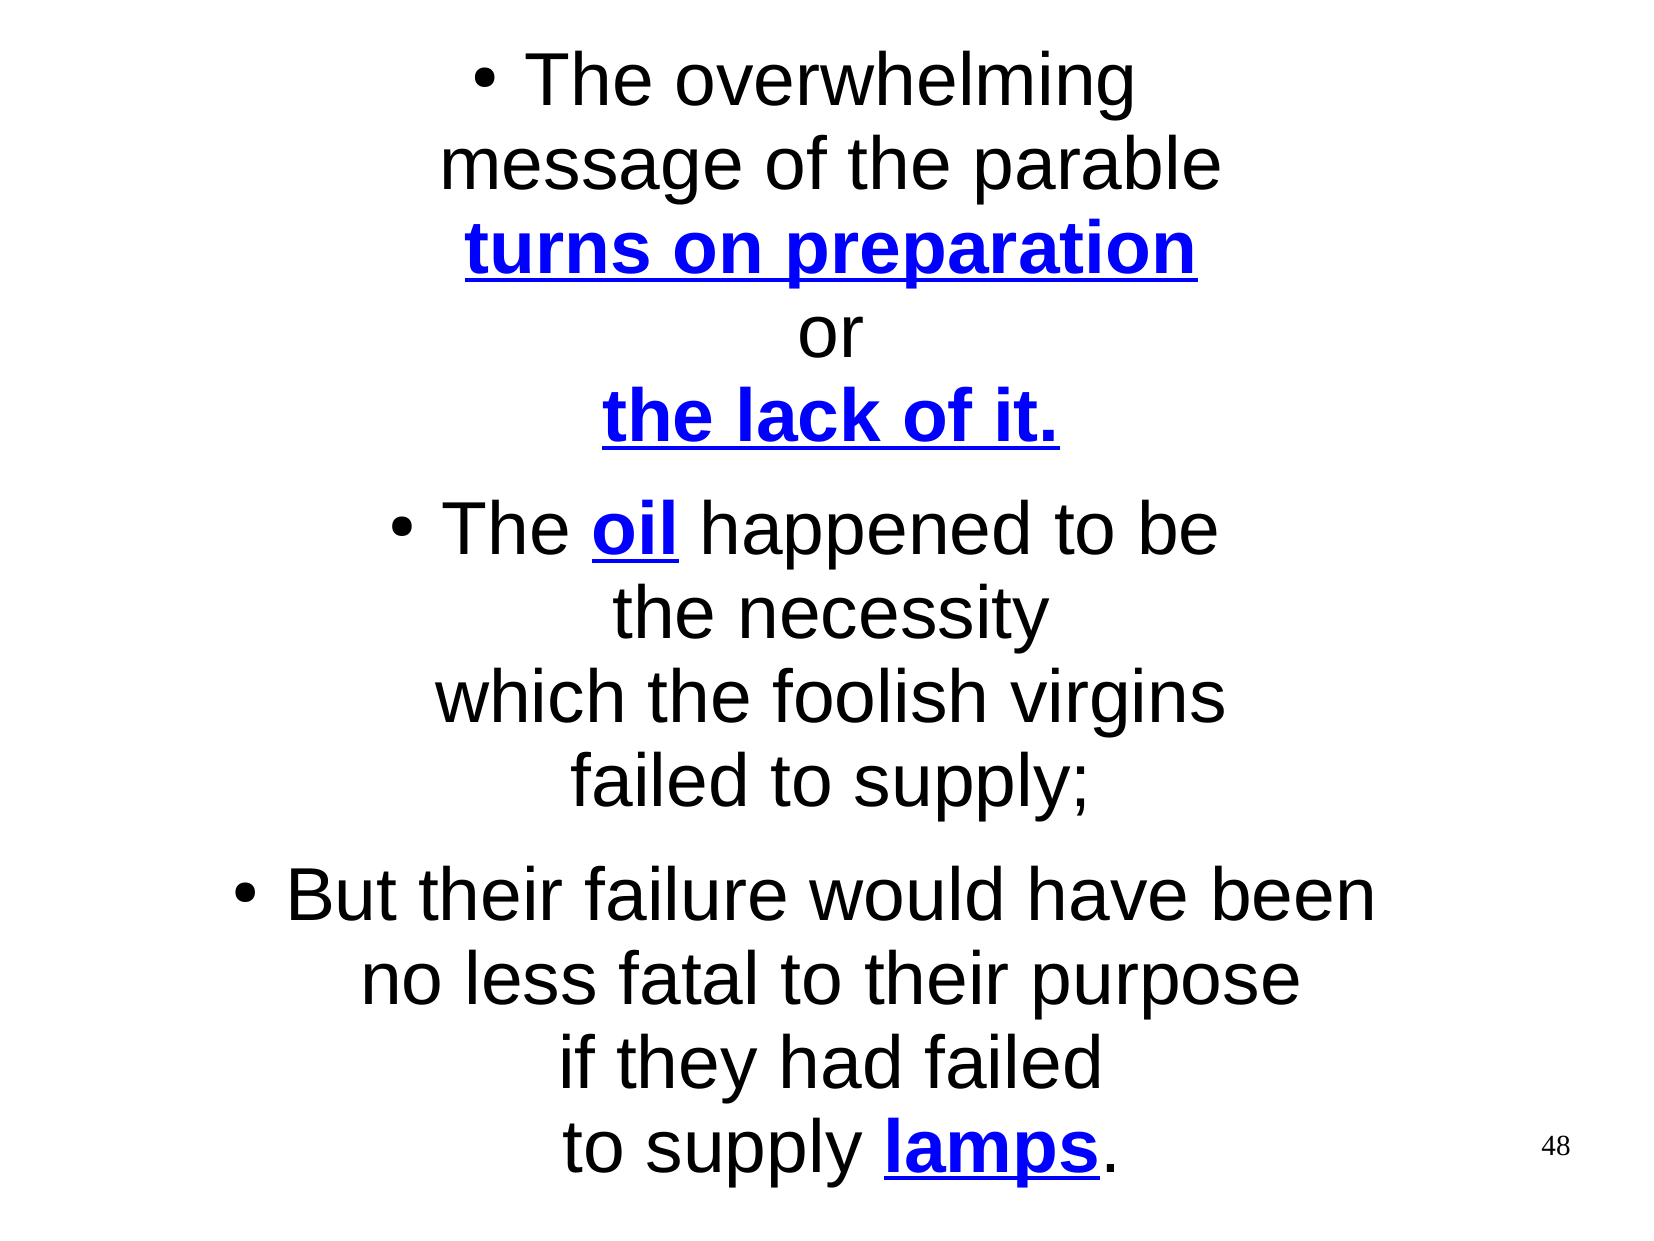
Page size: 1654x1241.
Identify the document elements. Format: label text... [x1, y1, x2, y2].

list The overwhelming message of the parable turns on preparation or the lack of it. The oil happened to be the necessity which the foolish virgins failed to supply; But their failure would have been no less fatal to their purpose if they had failed to supply lamps. [0, 37, 1613, 1201]
